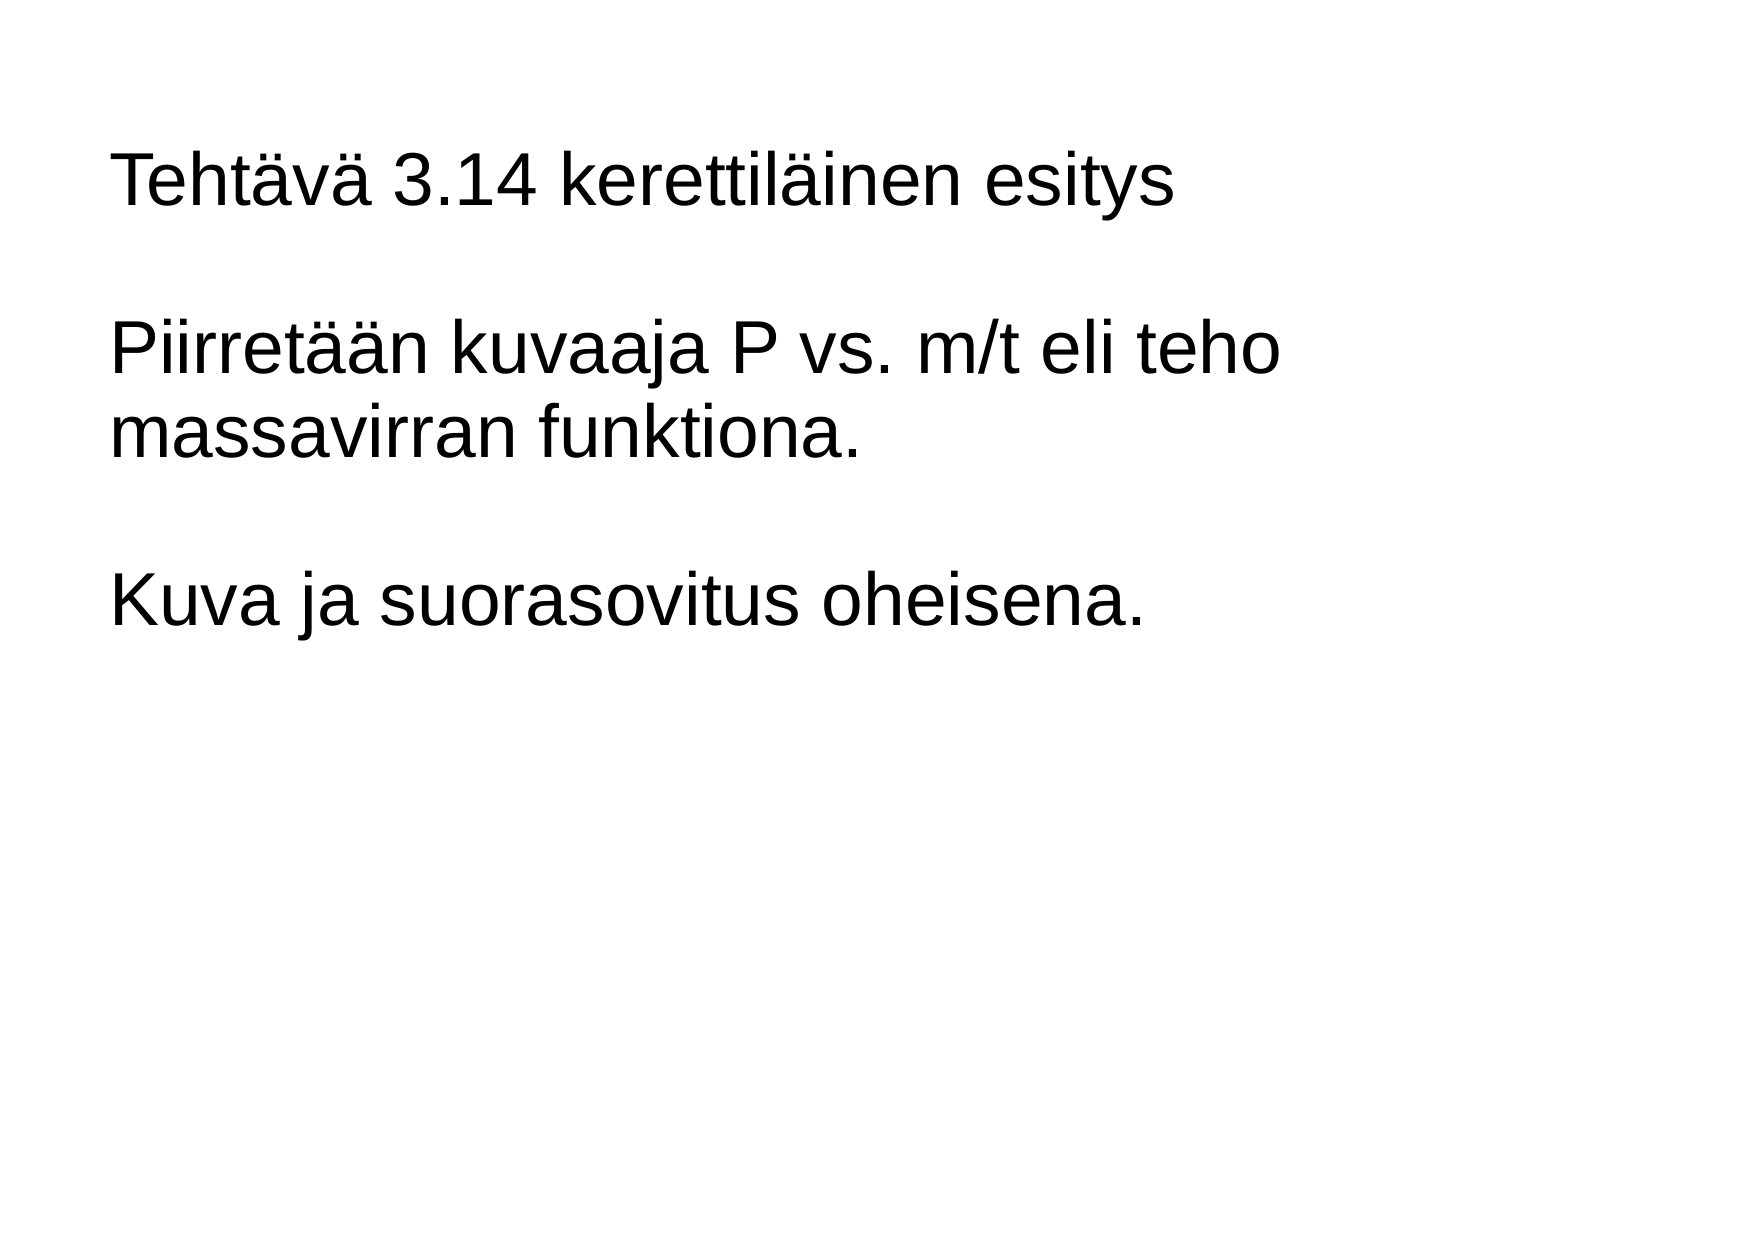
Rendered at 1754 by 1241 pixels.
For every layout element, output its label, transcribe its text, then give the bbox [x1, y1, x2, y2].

text_box Tehtävä 3.14 kerettiläinen esitys Piirretään kuvaaja P vs. m/t eli teho massavirran funktiona. Kuva ja suorasovitus oheisena. [94, 129, 1320, 649]
